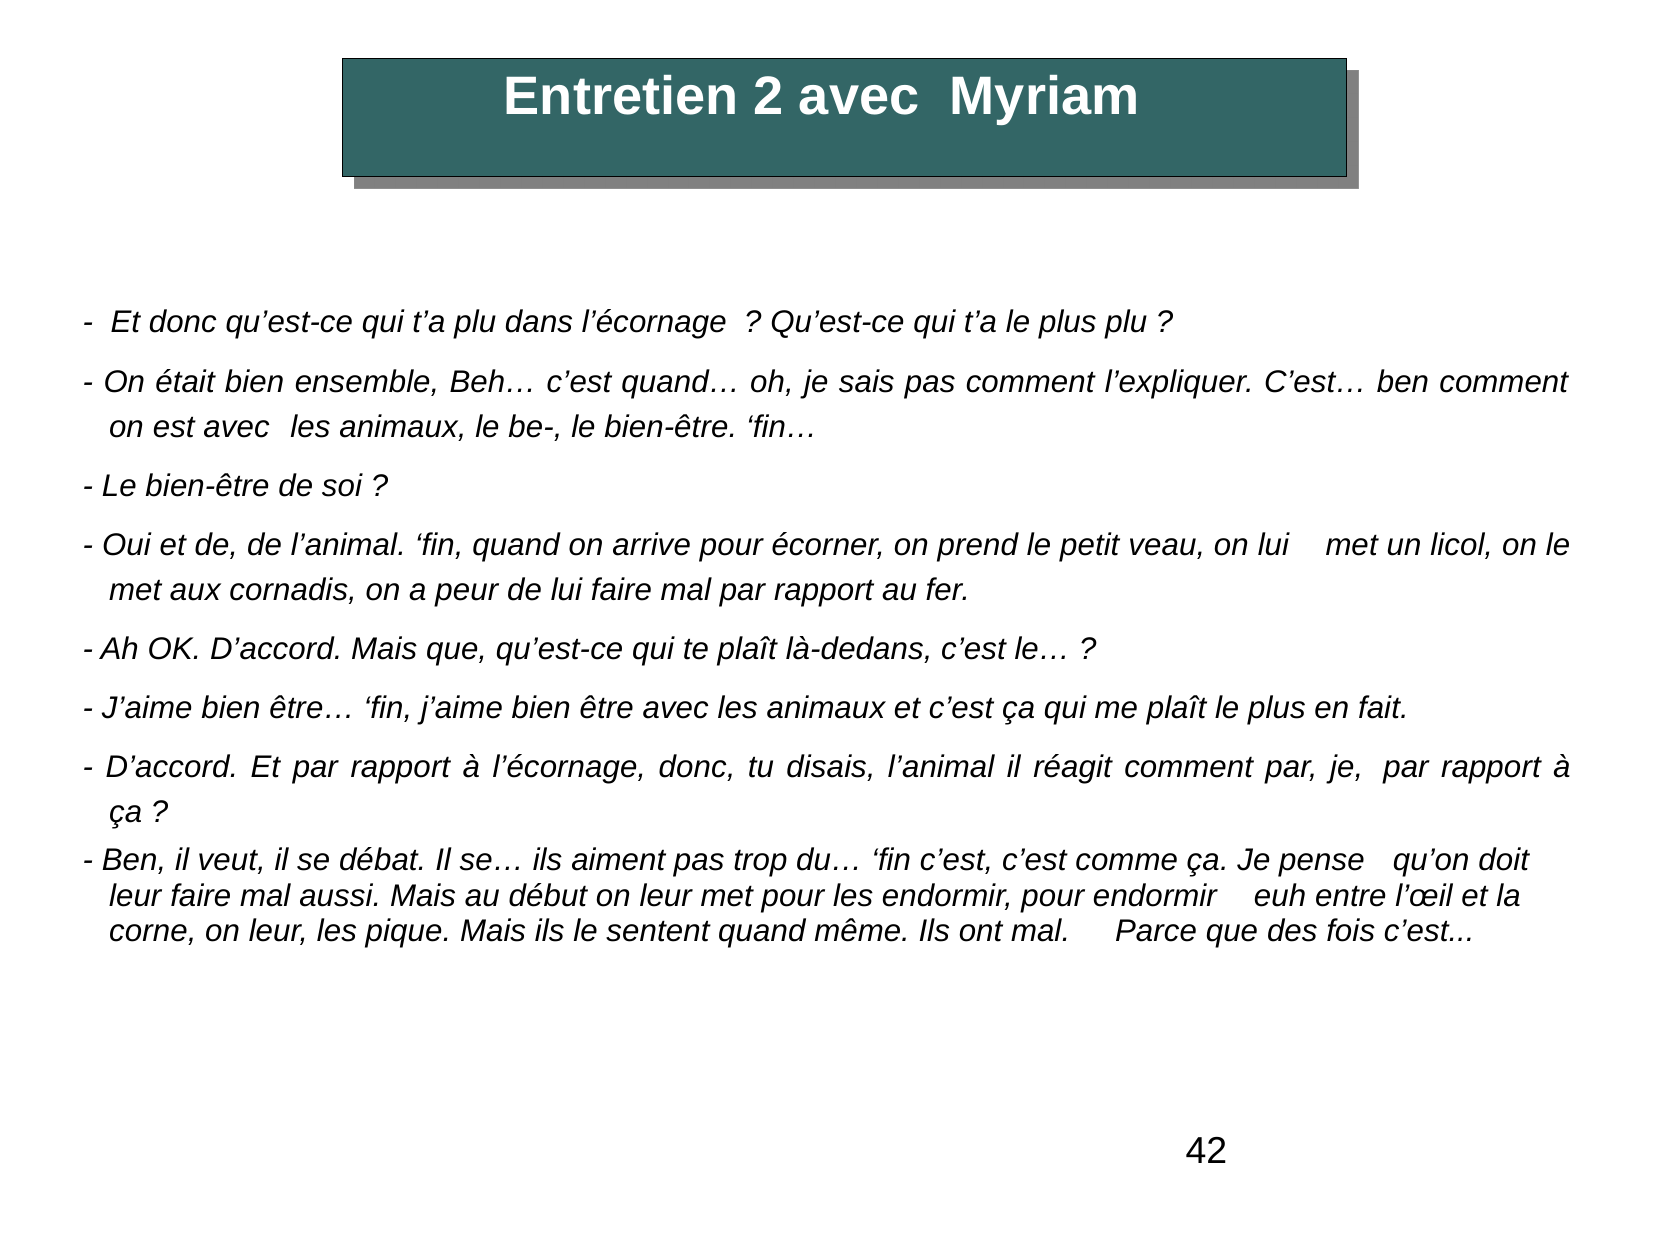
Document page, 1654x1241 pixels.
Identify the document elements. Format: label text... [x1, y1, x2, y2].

text_box Entretien 2 avec Myriam [342, 58, 1347, 177]
list - Et donc qu’est-ce qui t’a plu dans l’écornage ? Qu’est-ce qui t’a le plus plu ? - On était bien ensemble, Beh… c’est quand… oh, je sais pas comment l’expliquer. C’est… ben comment on est avec les animaux, le be-, le bien-être. ‘fin… - Le bien-être de soi ? - Oui et de, de l’animal. ‘fin, quand on arrive pour écorner, on prend le petit veau, on lui met un licol, on le met aux cornadis, on a peur de lui faire mal par rapport au fer. - Ah OK. D’accord. Mais que, qu’est-ce qui te plaît là-dedans, c’est le… ? - J’aime bien être… ‘fin, j’aime bien être avec les animaux et c’est ça qui me plaît le plus en fait. - D’accord. Et par rapport à l’écornage, donc, tu disais, l’animal il réagit comment par, je, par rapport à ça ? - Ben, il veut, il se débat. Il se… ils aiment pas trop du… ‘fin c’est, c’est comme ça. Je pense qu’on doit leur faire mal aussi. Mais au début on leur met pour les endormir, pour endormir euh entre l’œil et la corne, on leur, les pique. Mais ils le sentent quand même. Ils ont mal. Parce que des fois c’est... [82, 290, 1571, 1010]
